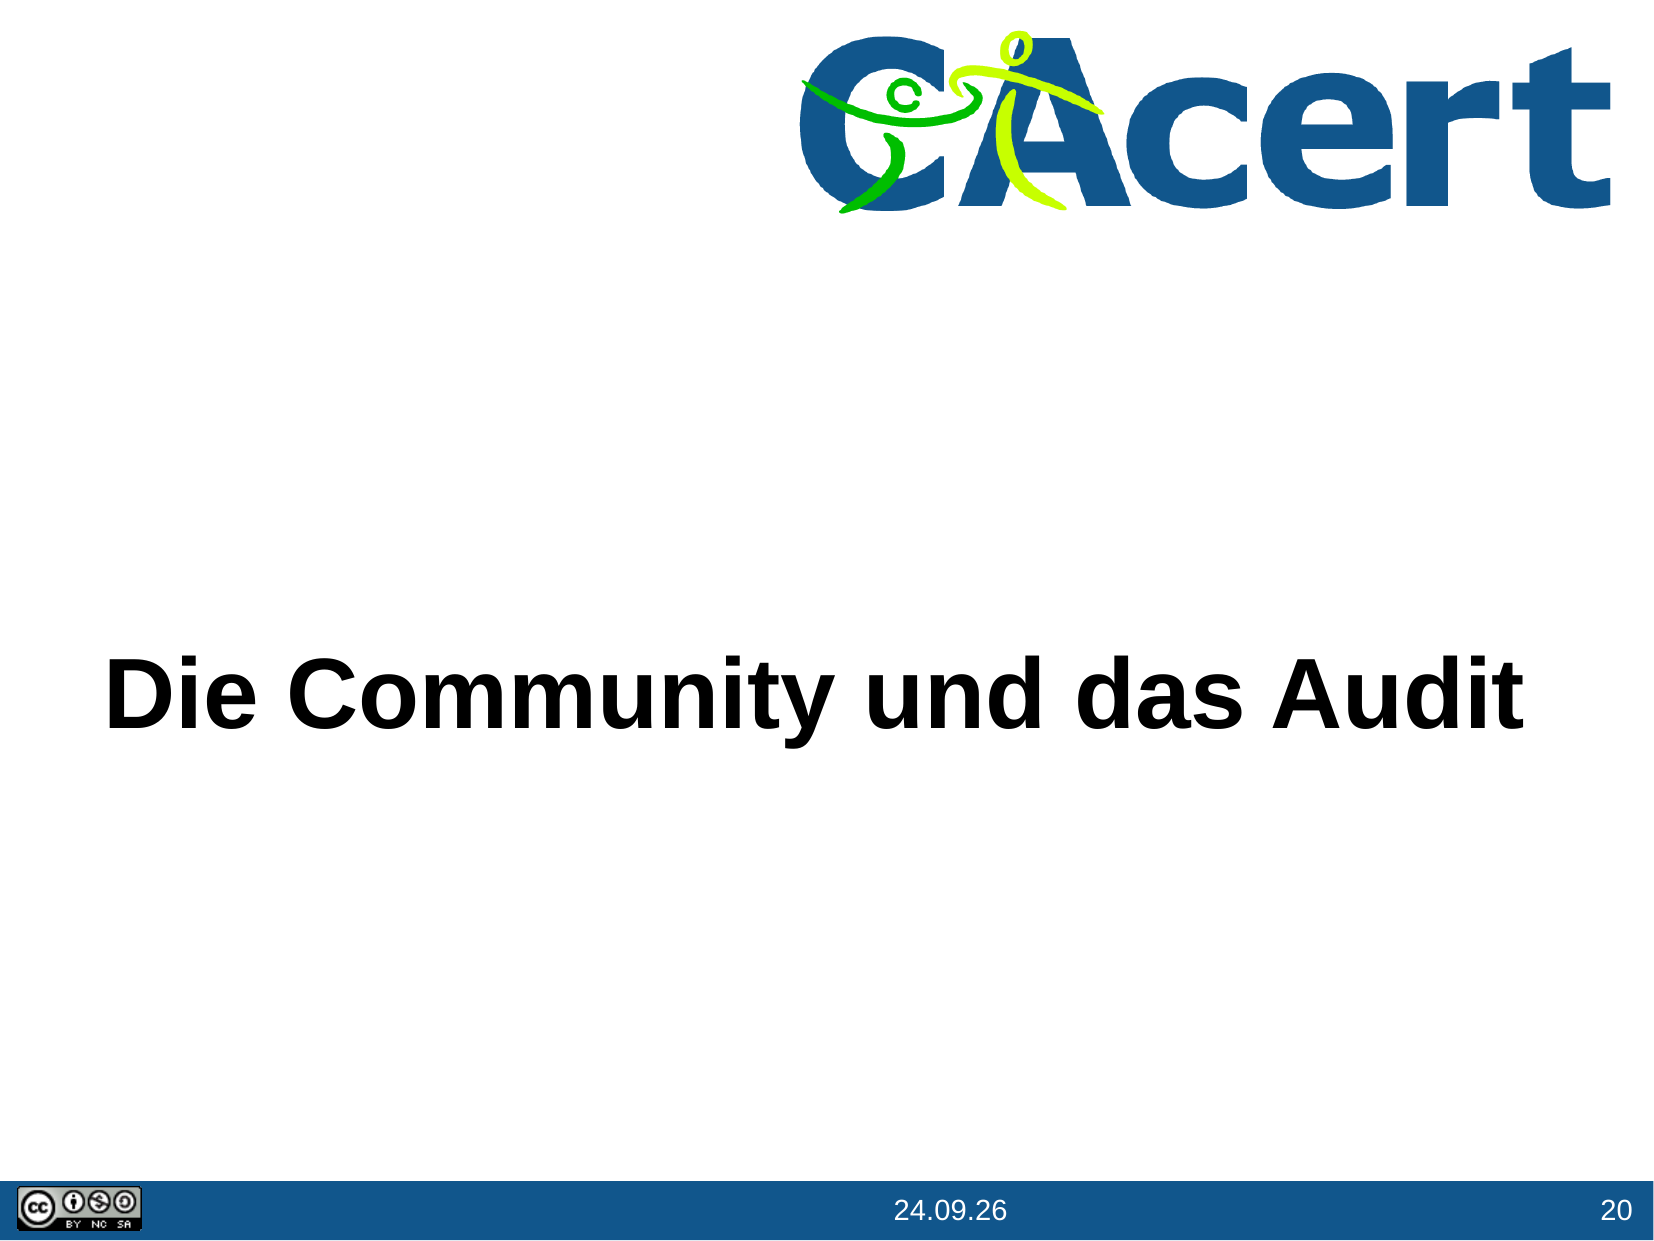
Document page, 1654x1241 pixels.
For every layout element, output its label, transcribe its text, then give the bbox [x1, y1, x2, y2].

picture [17, 1186, 142, 1231]
title Die Community und das Audit [70, 265, 1560, 1123]
picture [797, 27, 1613, 215]
